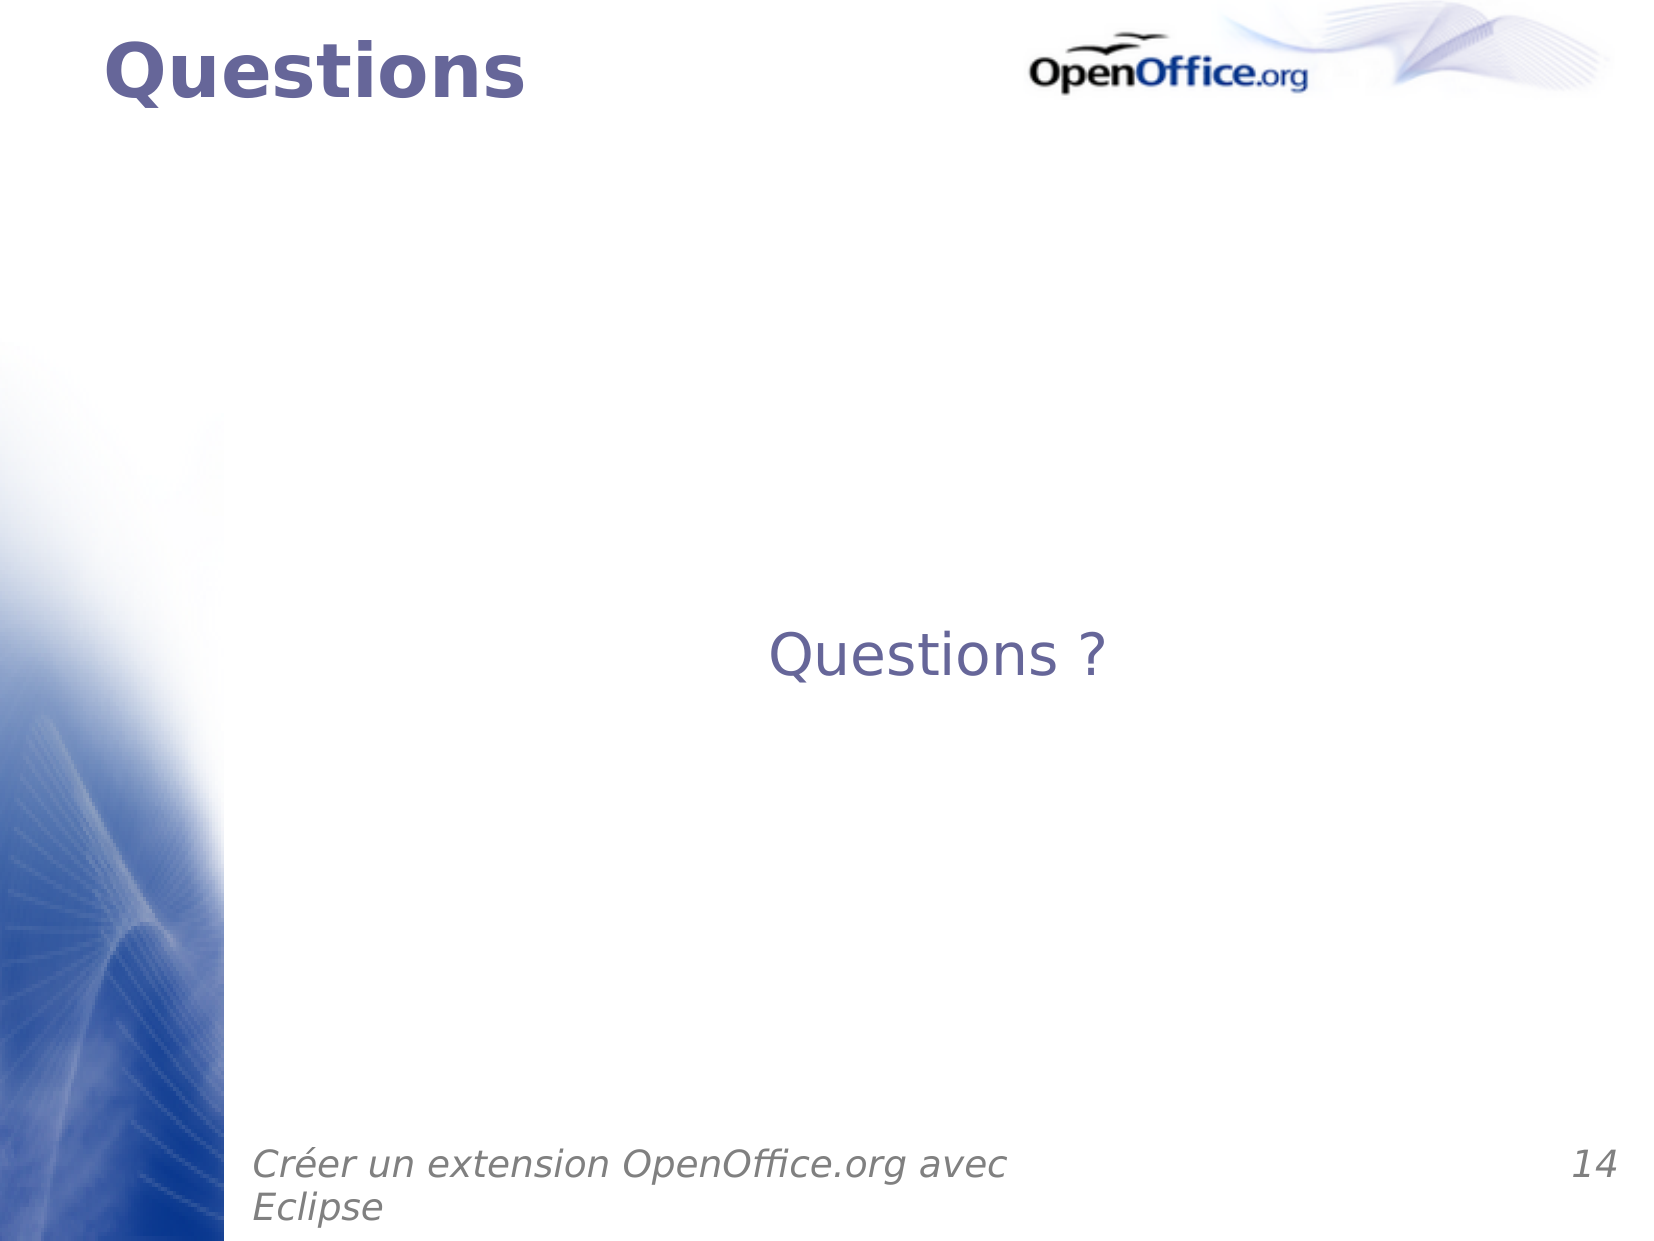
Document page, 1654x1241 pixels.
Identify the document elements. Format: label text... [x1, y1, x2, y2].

subtitle Questions ? [223, 179, 1619, 1133]
picture [1014, 0, 1619, 100]
title Questions [15, 15, 987, 129]
picture [0, 0, 224, 1241]
